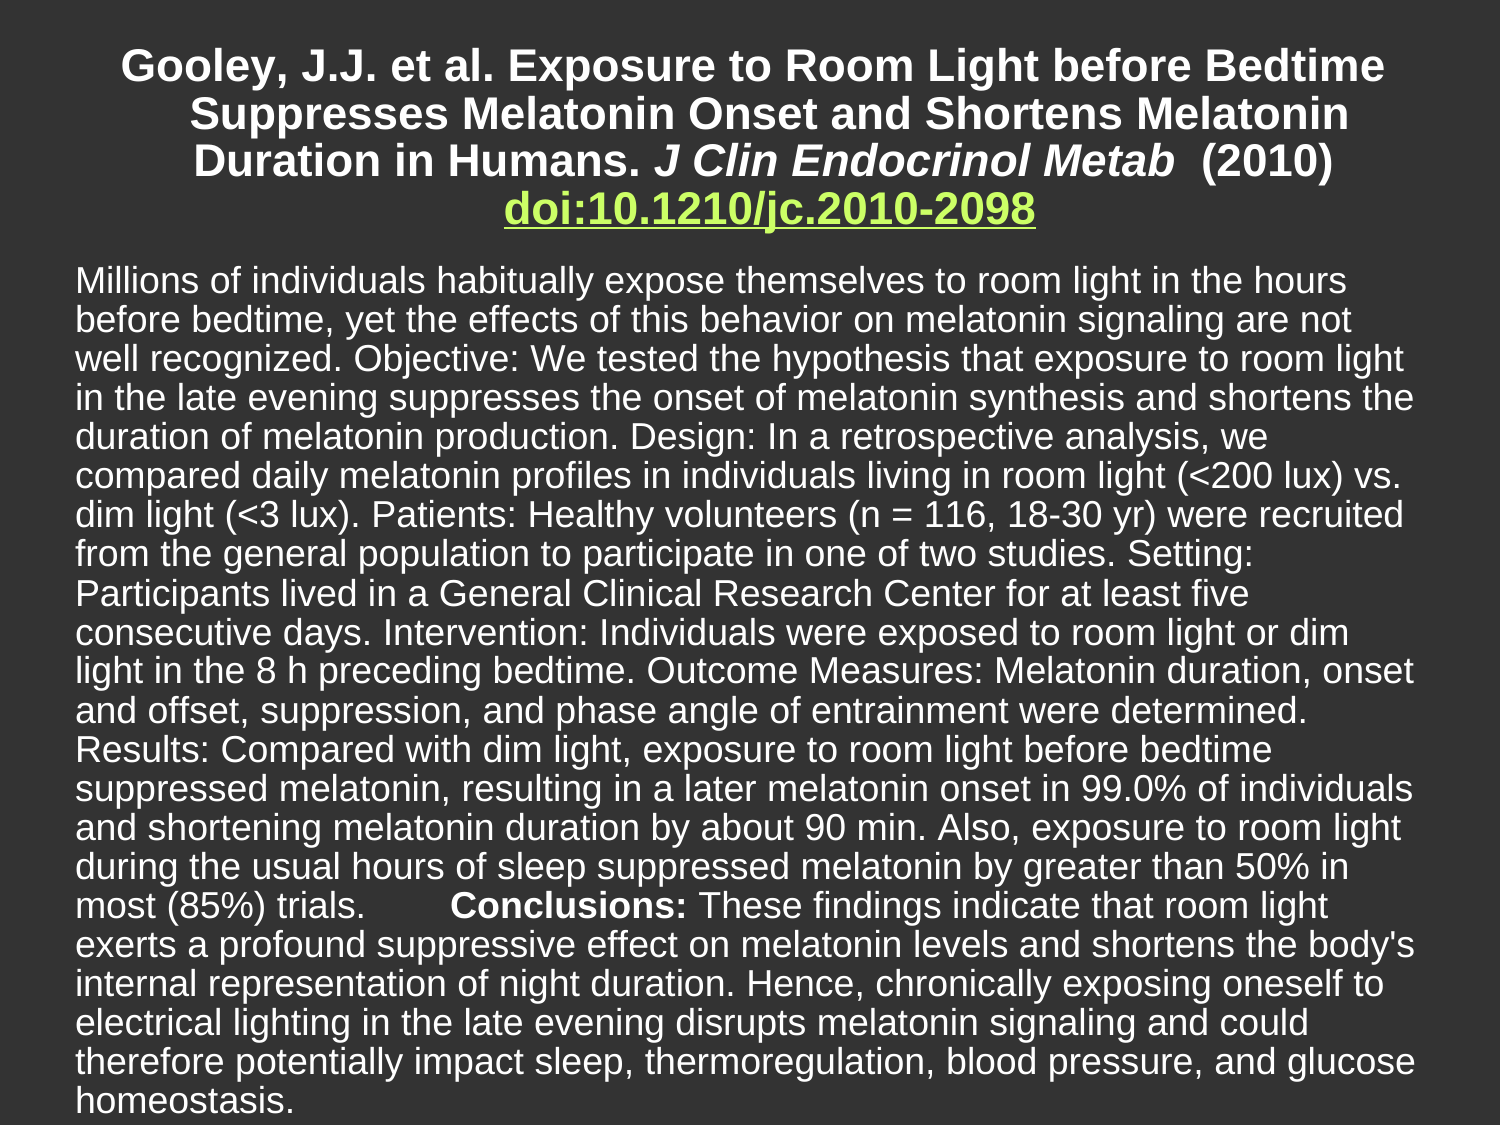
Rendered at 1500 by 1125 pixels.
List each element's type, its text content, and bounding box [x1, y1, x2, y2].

title Gooley, J.J. et al. Exposure to Room Light before Bedtime Suppresses Melatonin Onset and Shortens Melatonin Duration in Humans. J Clin Endocrinol Metab (2010) doi:10.1210/jc.2010-2098 [75, 21, 1425, 257]
list Millions of individuals habitually expose themselves to room light in the hours before bedtime, yet the effects of this behavior on melatonin signaling are not well recognized. Objective: We tested the hypothesis that exposure to room light in the late evening suppresses the onset of melatonin synthesis and shortens the duration of melatonin production. Design: In a retrospective analysis, we compared daily melatonin profiles in individuals living in room light (<200 lux) vs. dim light (<3 lux). Patients: Healthy volunteers (n = 116, 18-30 yr) were recruited from the general population to participate in one of two studies. Setting: Participants lived in a General Clinical Research Center for at least five consecutive days. Intervention: Individuals were exposed to room light or dim light in the 8 h preceding bedtime. Outcome Measures: Melatonin duration, onset and offset, suppression, and phase angle of entrainment were determined. Results: Compared with dim light, exposure to room light before bedtime suppressed melatonin, resulting in a later melatonin onset in 99.0% of individuals and shortening melatonin duration by about 90 min. Also, exposure to room light during the usual hours of sleep suppressed melatonin by greater than 50% in most (85%) trials. Conclusions: These findings indicate that room light exerts a profound suppressive effect on melatonin levels and shortens the body's internal representation of night duration. Hence, chronically exposing oneself to electrical lighting in the late evening disrupts melatonin signaling and could therefore potentially impact sleep, thermoregulation, blood pressure, and glucose homeostasis. [75, 262, 1425, 1125]
